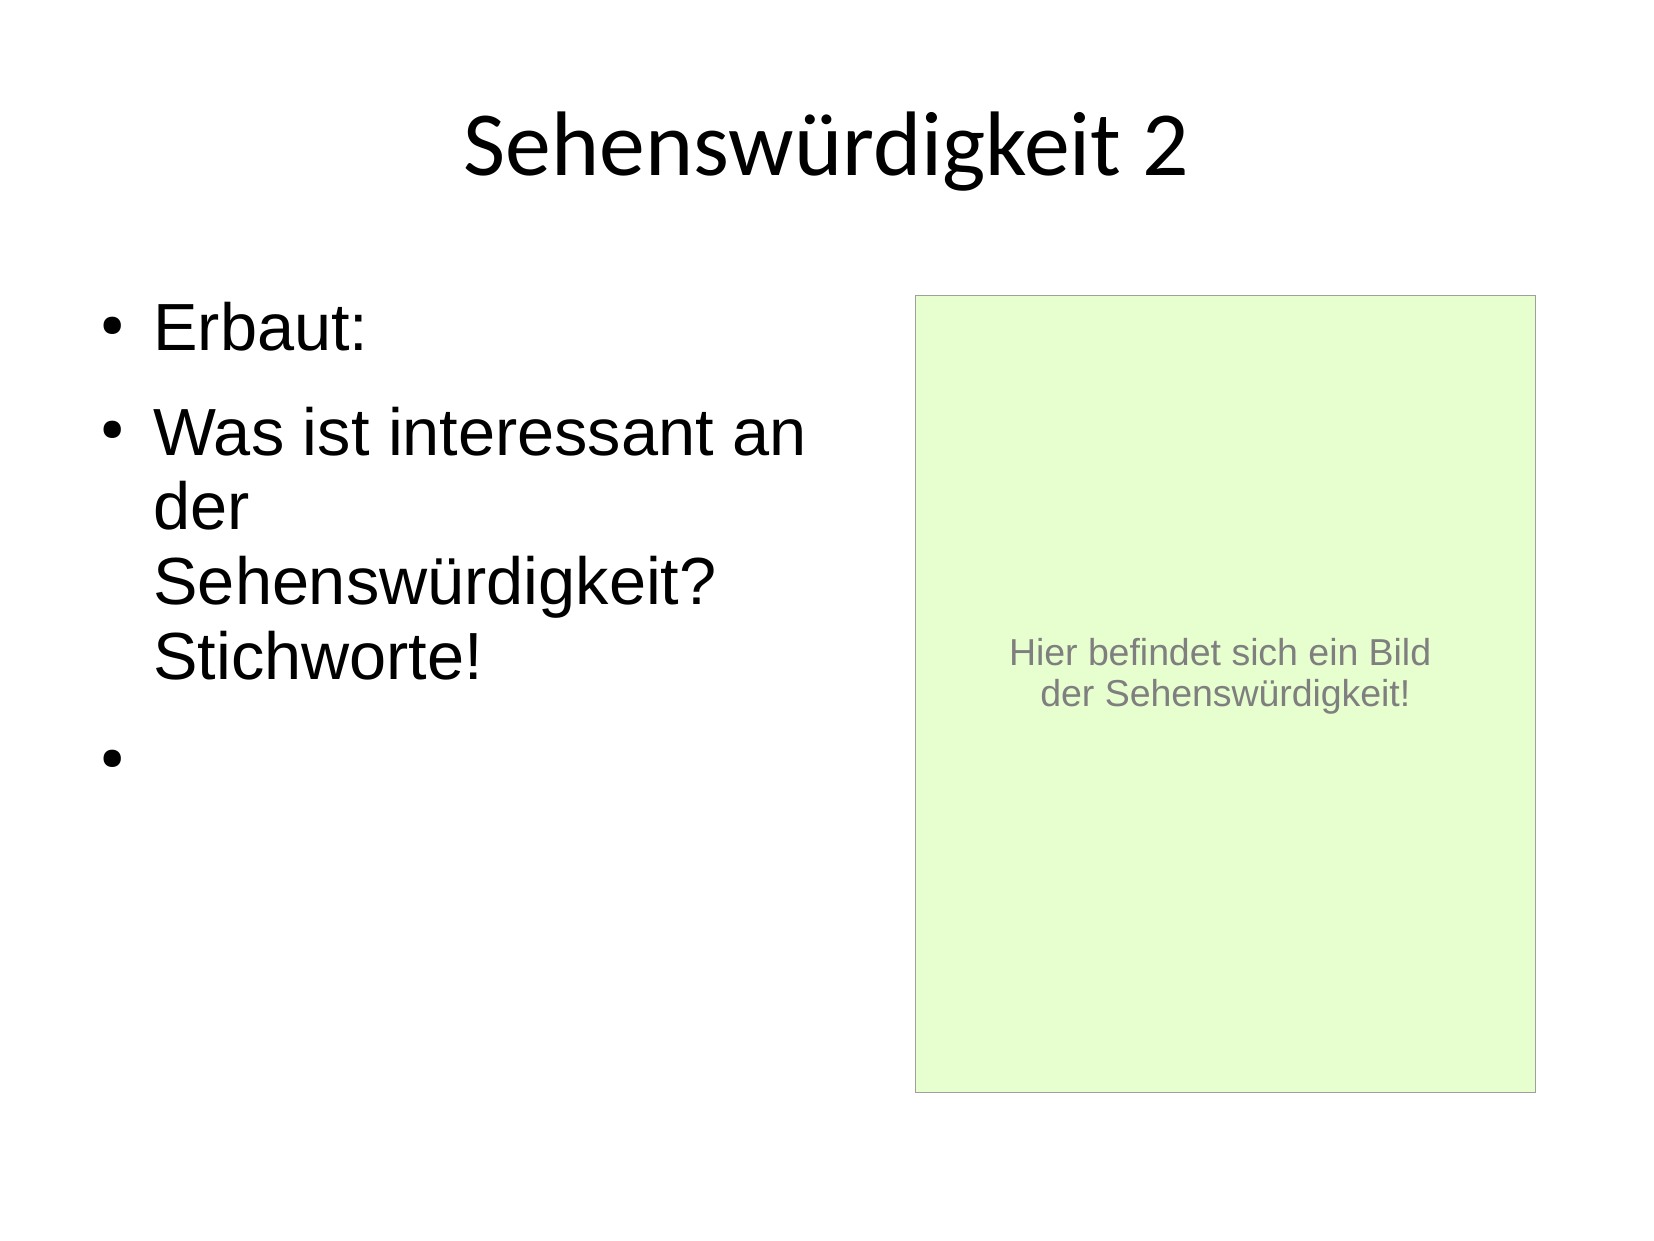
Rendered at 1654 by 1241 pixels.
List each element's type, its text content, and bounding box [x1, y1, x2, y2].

title Sehenswürdigkeit 2 [82, 49, 1571, 257]
list Erbaut: Was ist interessant an der Sehenswürdigkeit?Stichworte! [82, 290, 809, 1010]
text_box Hier befindet sich ein Bild der Sehenswürdigkeit! [915, 295, 1536, 1093]
